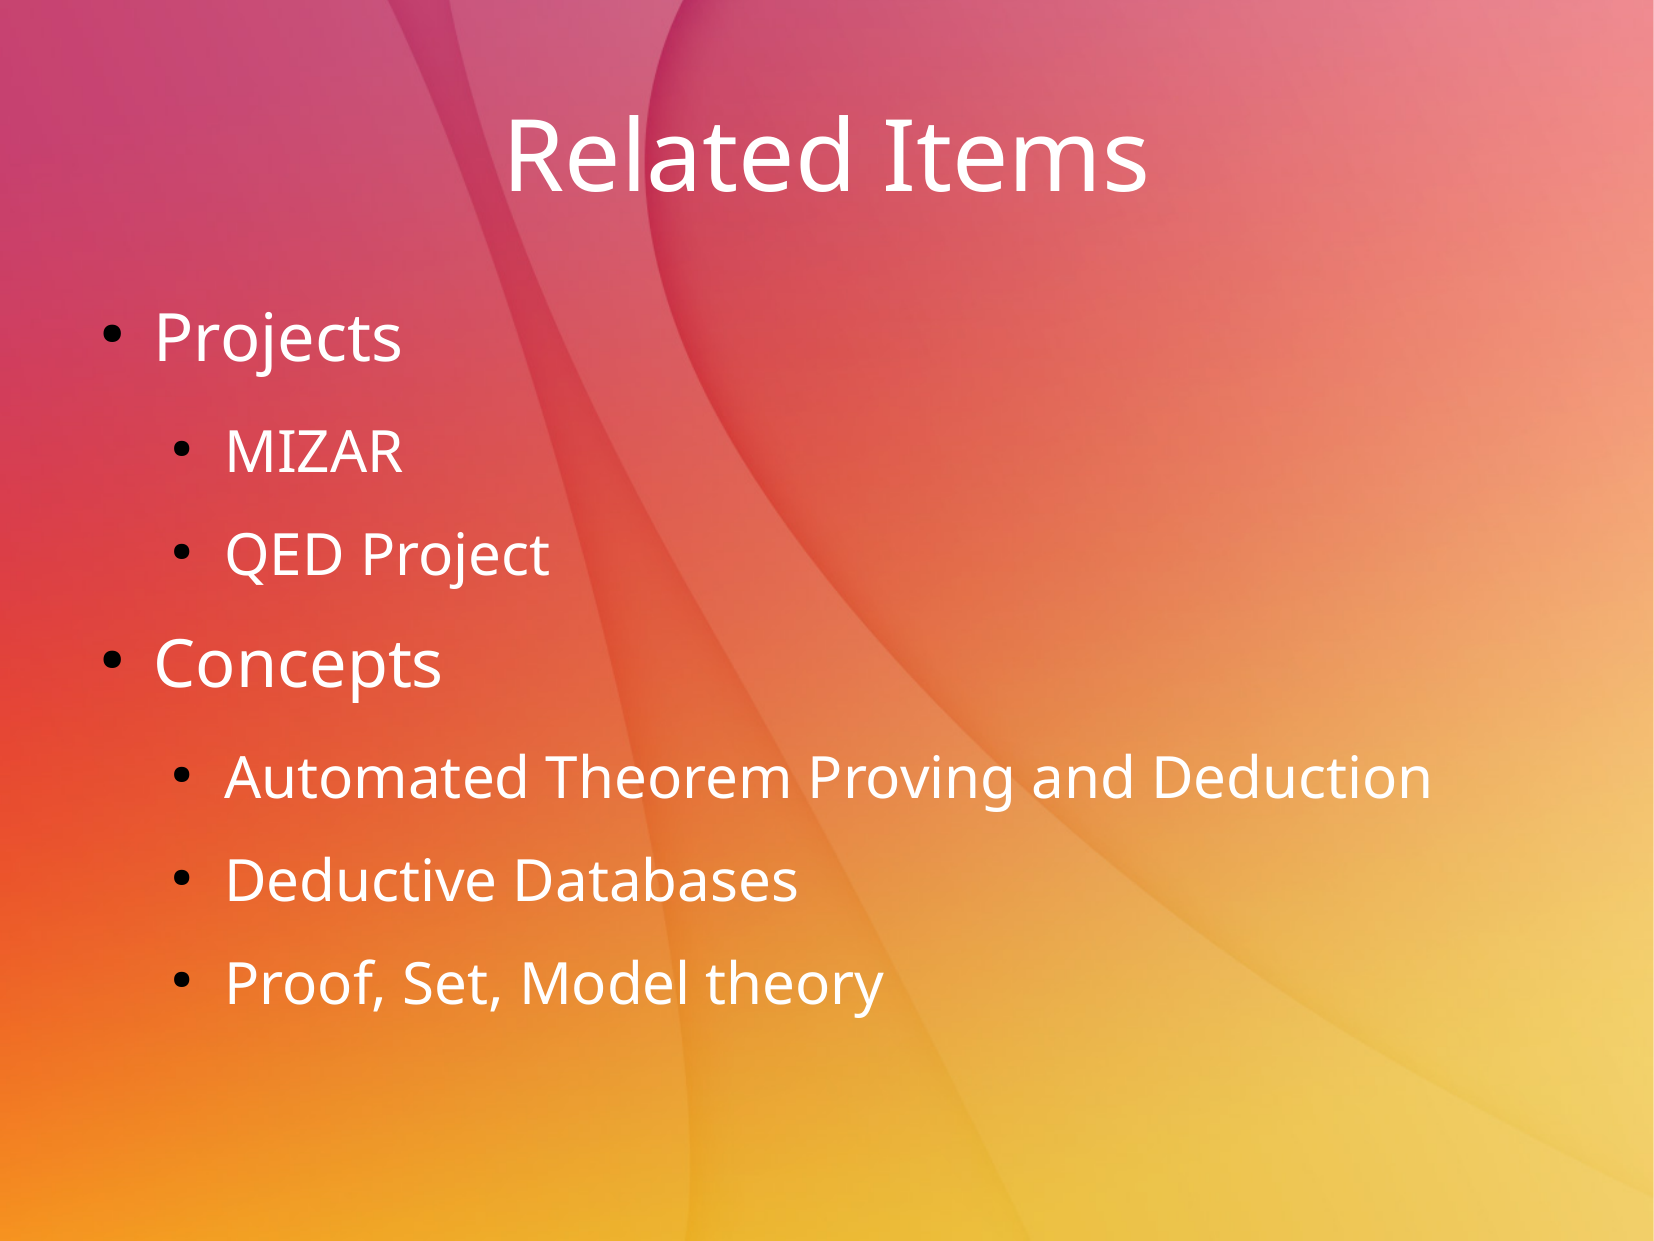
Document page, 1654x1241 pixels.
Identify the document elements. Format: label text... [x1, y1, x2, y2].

list Projects MIZAR QED Project Concepts Automated Theorem Proving and Deduction Deductive Databases Proof, Set, Model theory [82, 290, 1571, 1094]
title Related Items [82, 56, 1571, 250]
picture [0, 0, 1654, 1241]
